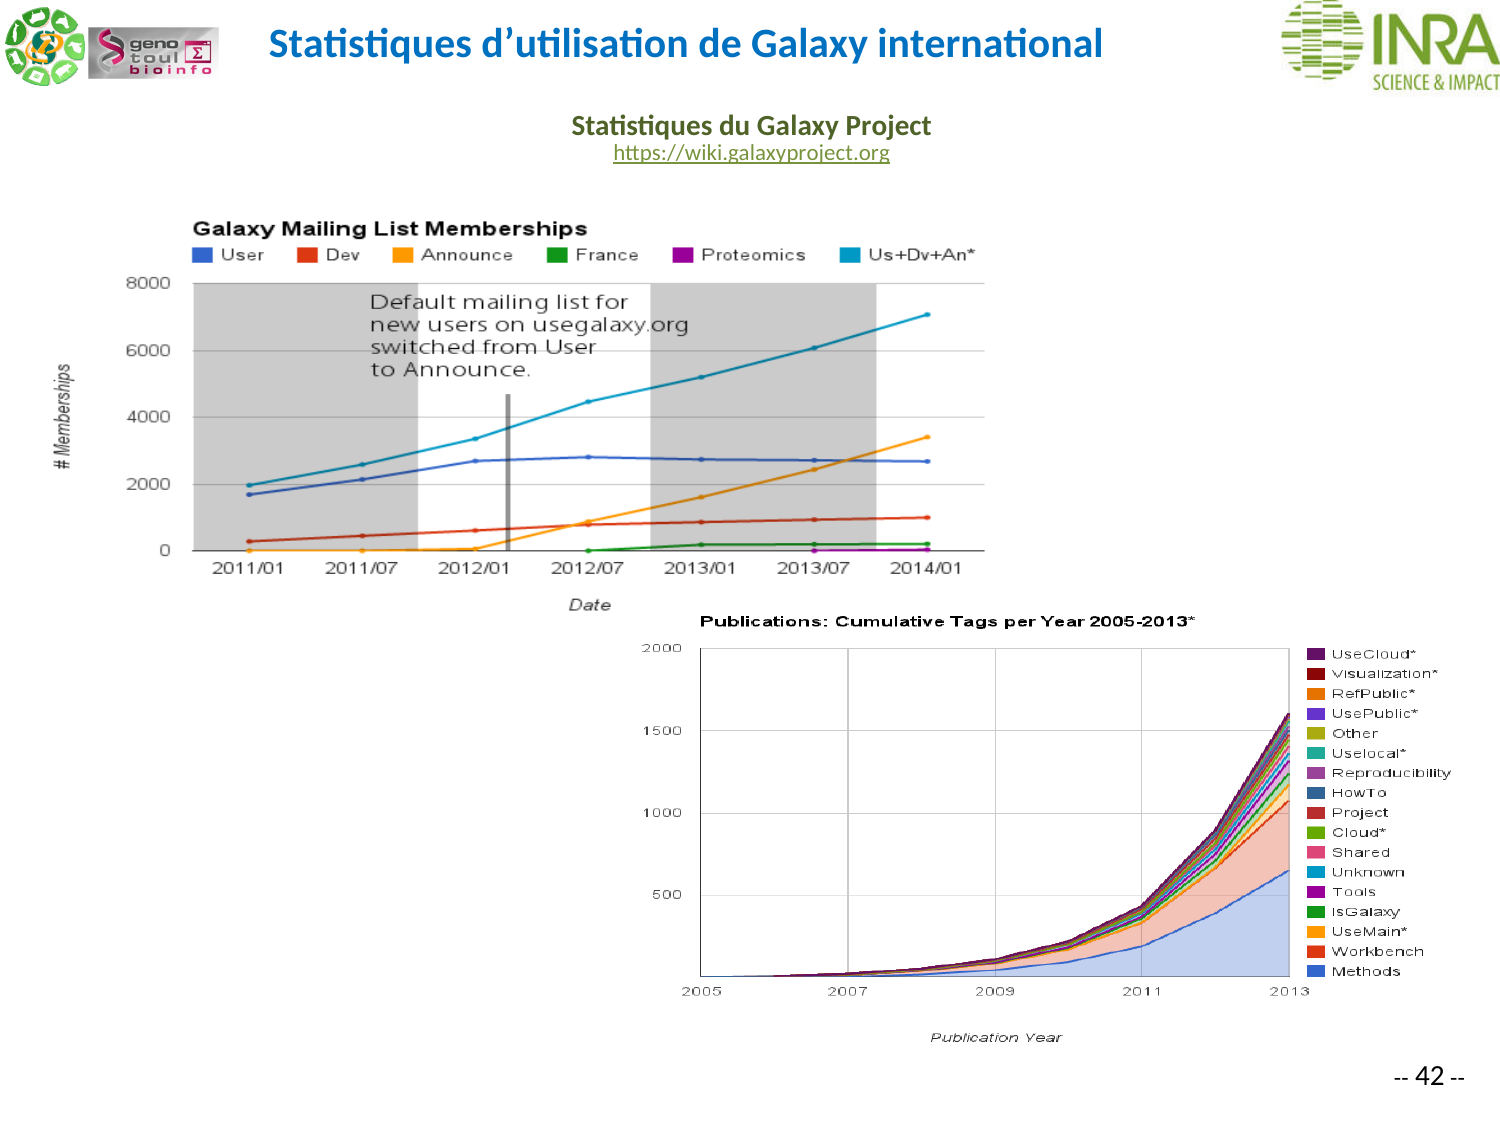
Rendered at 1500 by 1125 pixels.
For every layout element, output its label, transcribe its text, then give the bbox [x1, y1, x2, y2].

picture [38, 214, 1472, 1052]
text_box Statistiques d’utilisation de Galaxy international [253, 19, 1270, 86]
text_box Statistiques du Galaxy Project https://wiki.galaxyproject.org [27, 106, 1477, 214]
picture [88, 27, 219, 79]
picture [1281, 0, 1500, 110]
picture [5, 7, 85, 86]
